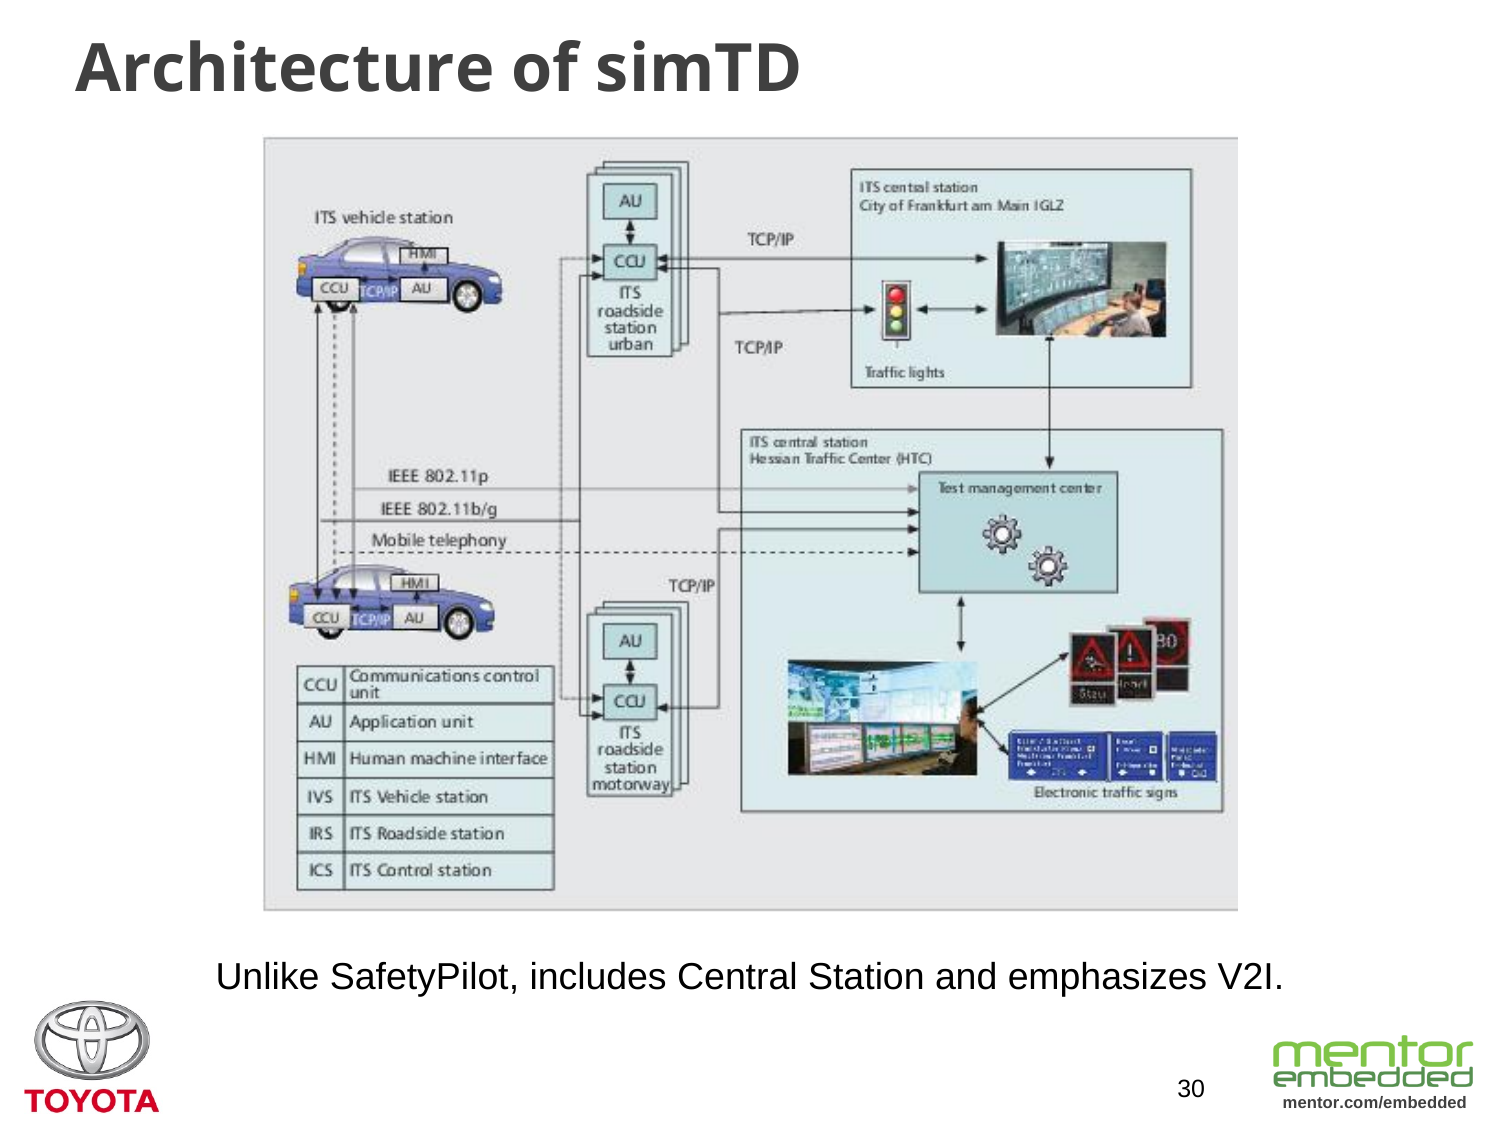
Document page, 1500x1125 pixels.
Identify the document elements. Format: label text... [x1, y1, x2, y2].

text_box Architecture of simTD [0, 0, 1500, 113]
picture [24, 998, 163, 1114]
picture [262, 134, 1238, 915]
picture [1268, 1030, 1476, 1092]
text_box Unlike SafetyPilot, includes Central Station and emphasizes V2I. [200, 948, 1300, 1005]
